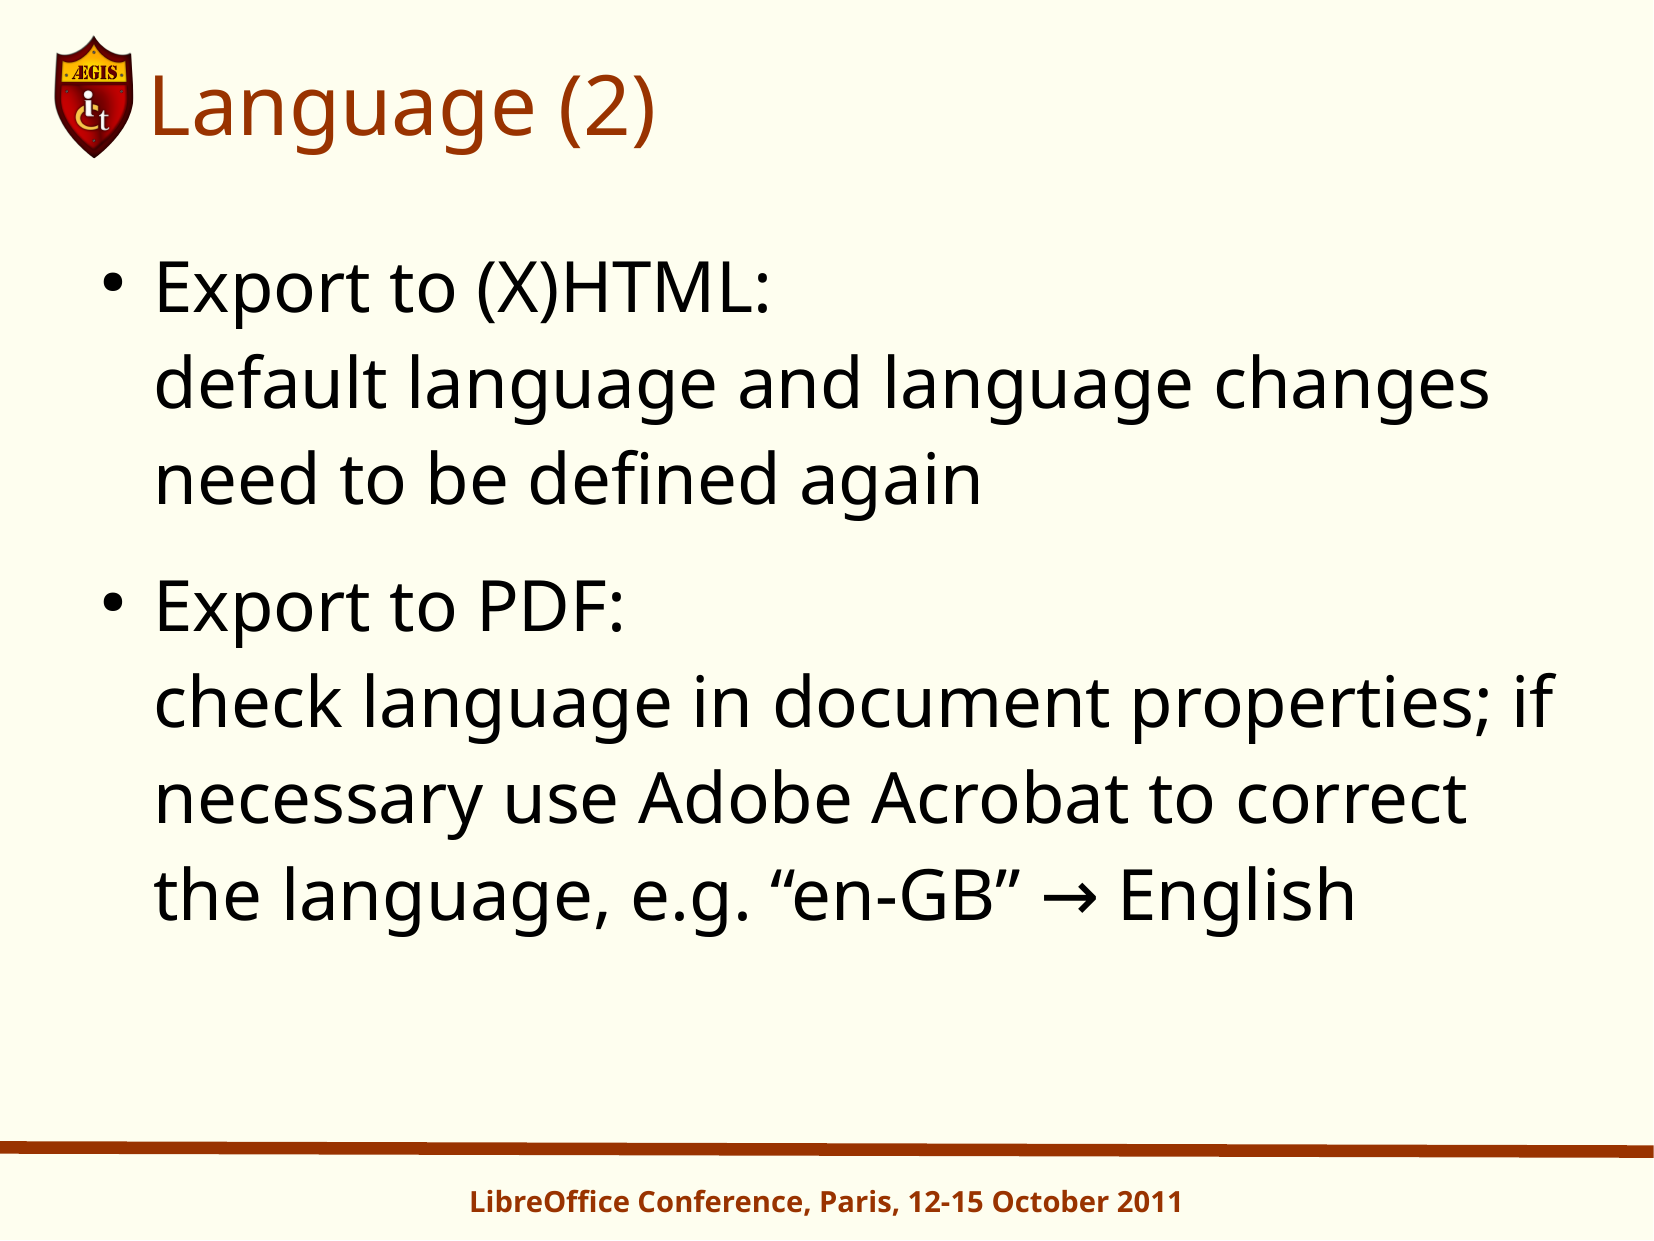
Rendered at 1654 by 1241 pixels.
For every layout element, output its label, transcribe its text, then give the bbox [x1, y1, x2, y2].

picture [24, 24, 167, 167]
list Export to (X)HTML: default language and language changes need to be defined again Export to PDF: check language in document properties; if necessary use Adobe Acrobat to correct the language, e.g. “en-GB” → English [82, 236, 1595, 1109]
title Language (2) [147, 29, 1625, 178]
